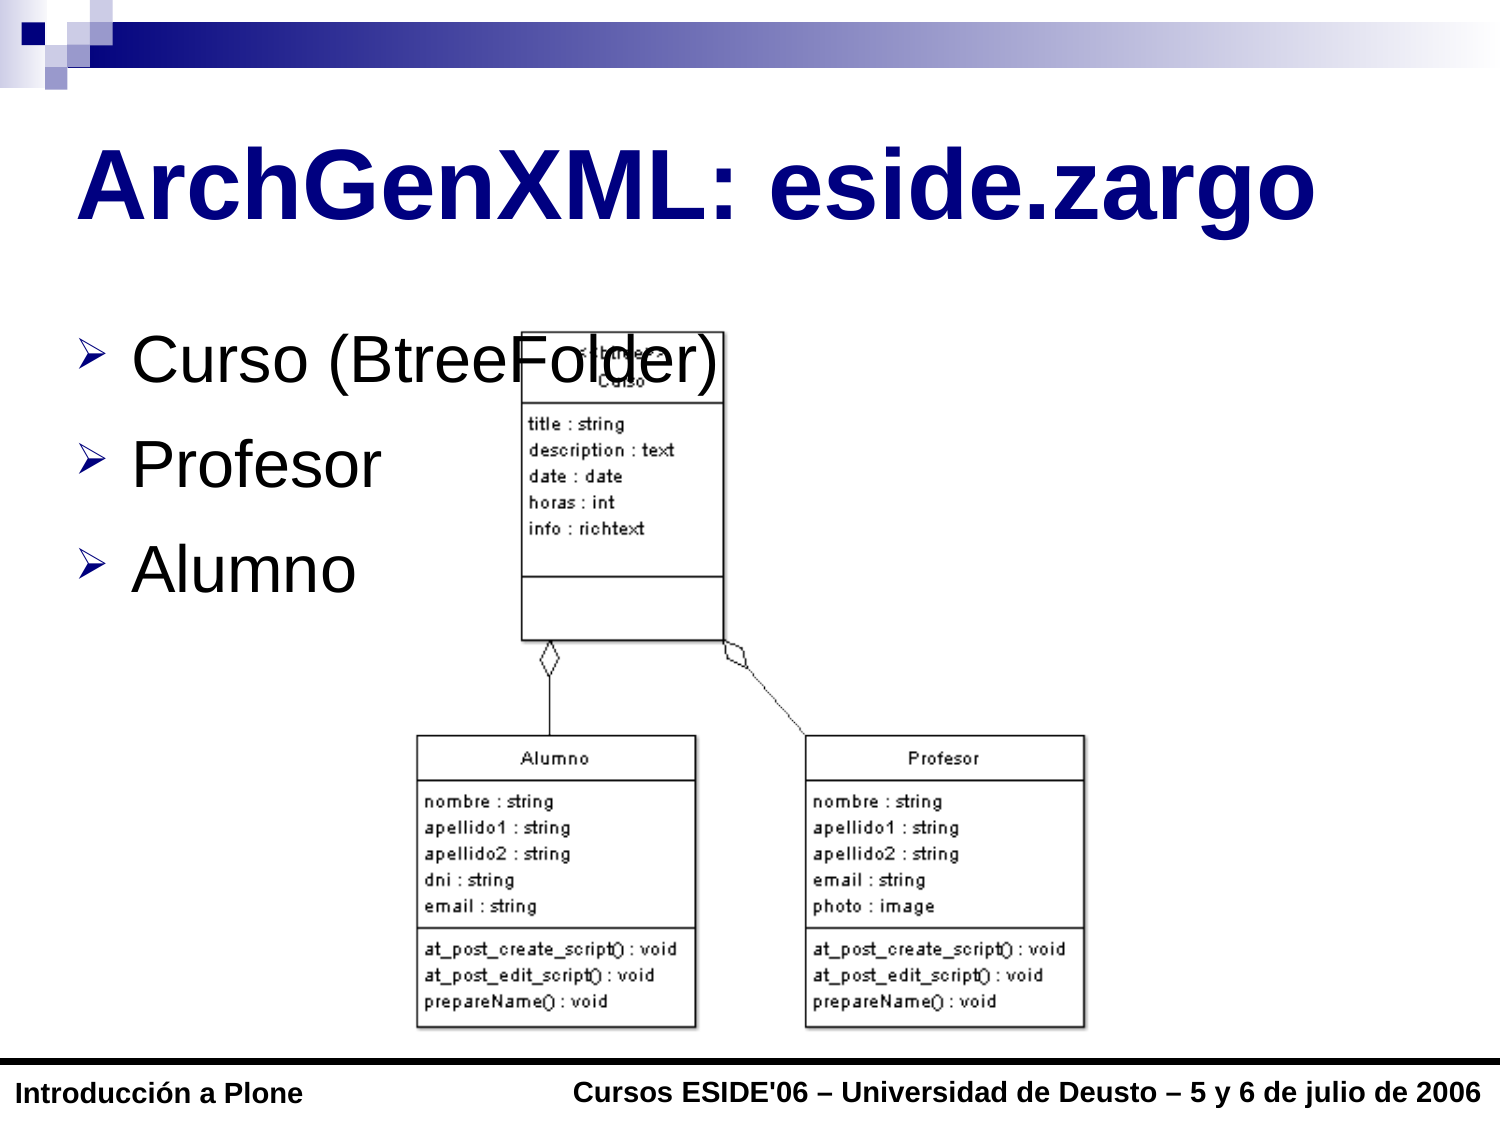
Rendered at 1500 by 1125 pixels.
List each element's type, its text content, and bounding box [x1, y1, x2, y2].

list Curso (BtreeFolder) Profesor Alumno [766, 324, 1426, 1034]
title ArchGenXML: eside.zargo [75, 66, 1426, 309]
picture [74, 324, 766, 1034]
picture [361, 341, 381, 356]
picture [361, 360, 384, 377]
